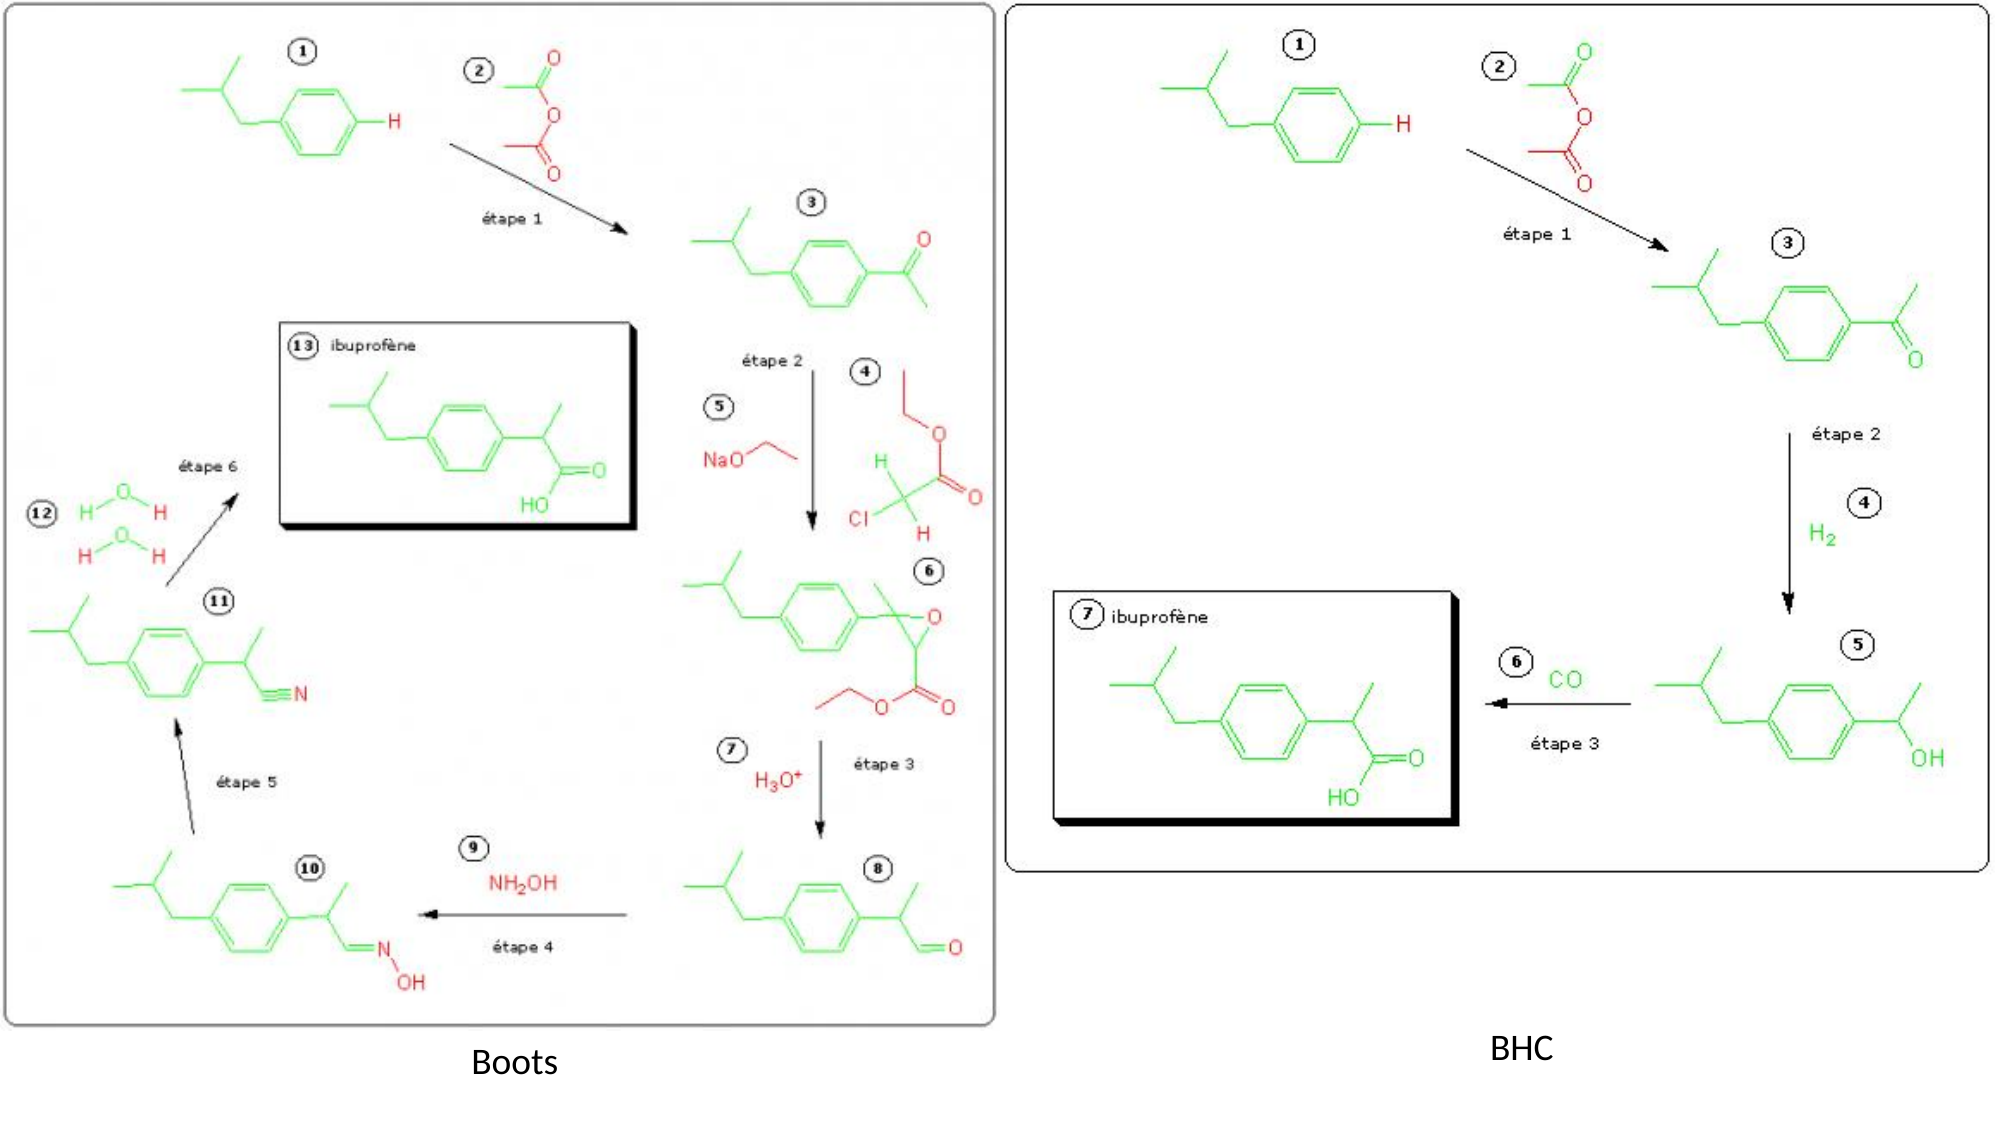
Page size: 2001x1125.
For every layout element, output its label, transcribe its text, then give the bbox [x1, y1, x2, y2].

text_box Boots [456, 1029, 907, 1091]
picture [0, 0, 1995, 1031]
text_box BHC [1475, 1015, 1926, 1077]
